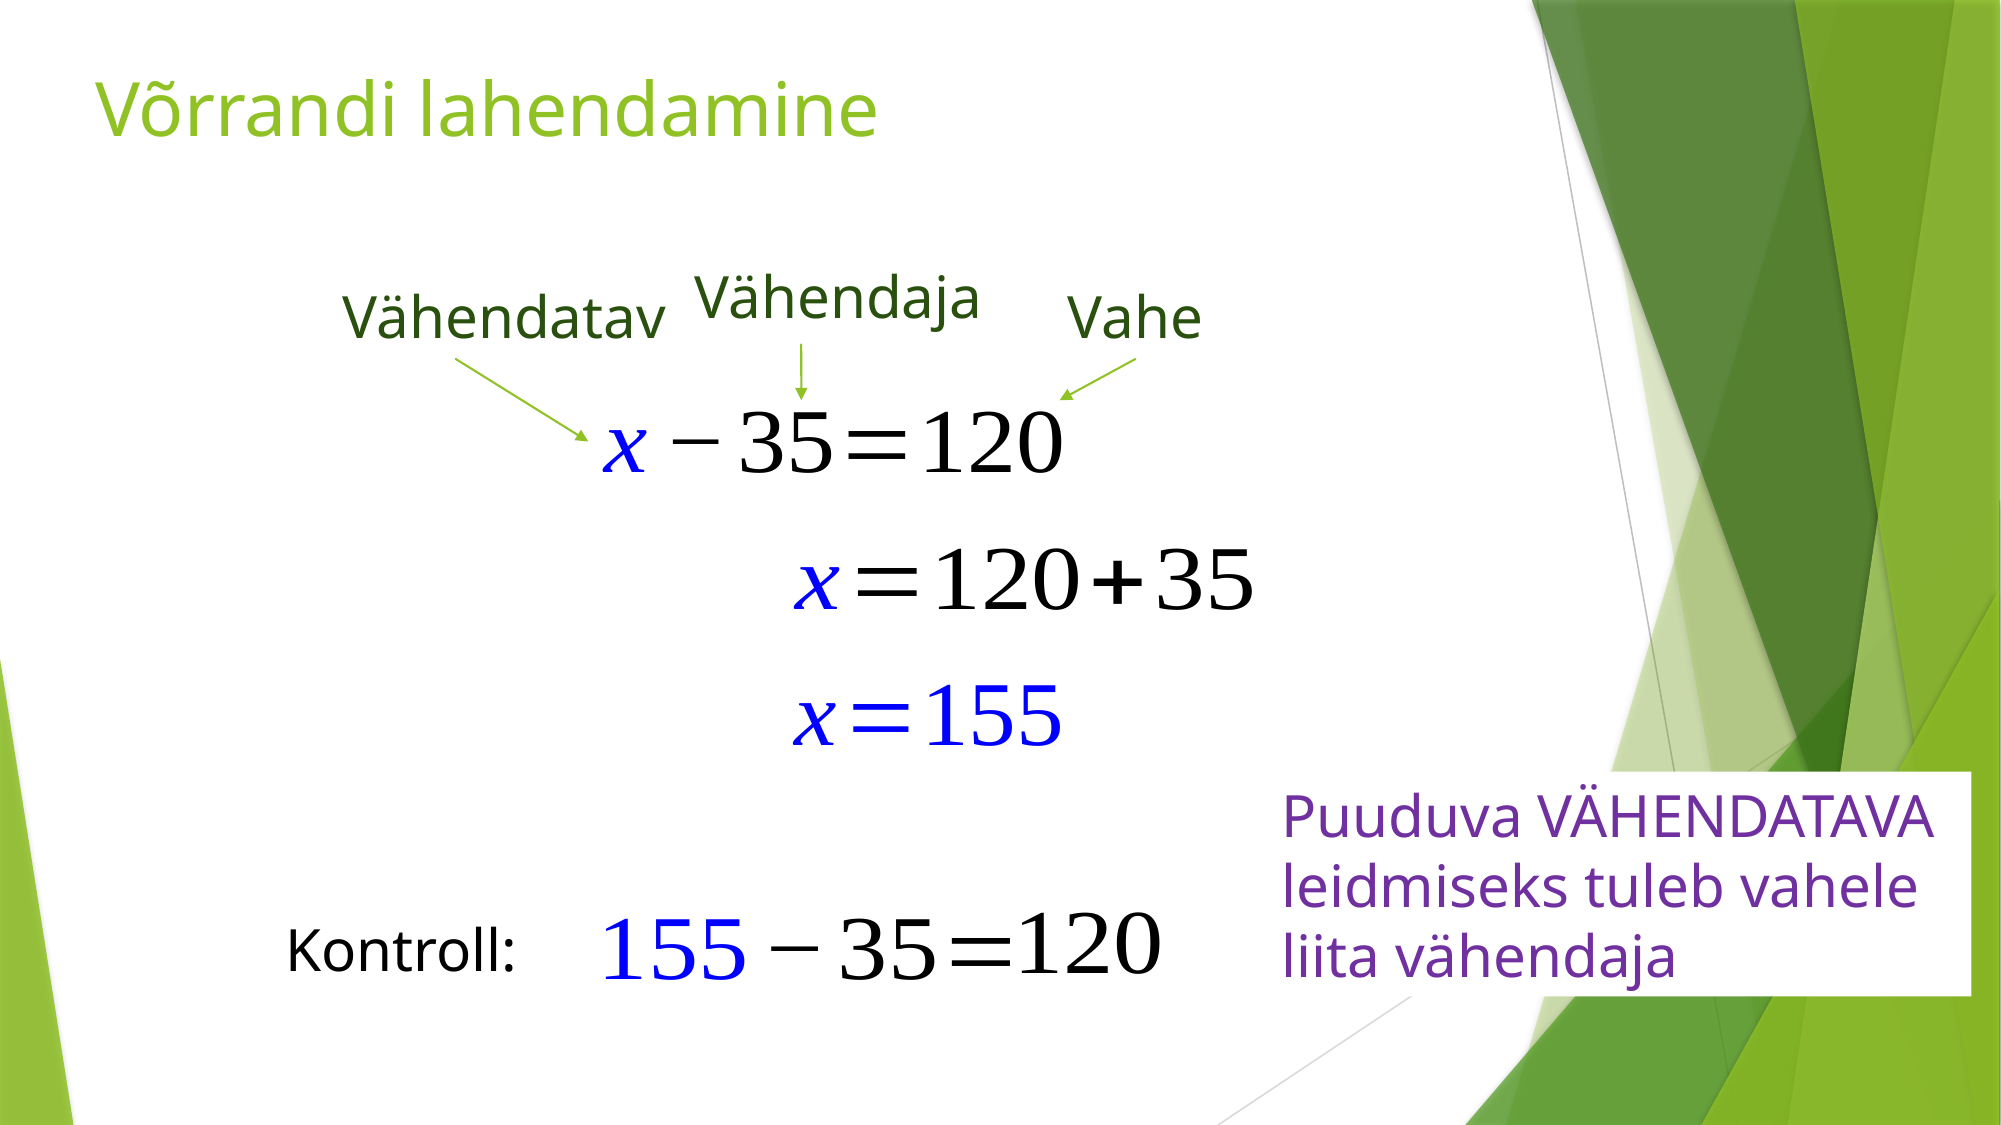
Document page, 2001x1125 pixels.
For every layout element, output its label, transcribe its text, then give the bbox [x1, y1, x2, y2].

title Võrrandi lahendamine [80, 53, 1489, 195]
text_box Vähendaja [680, 252, 997, 338]
chart [588, 891, 1177, 999]
chart [778, 664, 1075, 766]
chart [588, 391, 1077, 492]
text_box Vähendatav [328, 273, 681, 358]
text_box Puuduva VÄHENDATAVA leidmiseks tuleb vahele liita vähendaja [1266, 771, 1972, 997]
text_box Vahe [1053, 273, 1218, 358]
chart [778, 527, 1267, 629]
text_box Kontroll: [270, 905, 533, 991]
